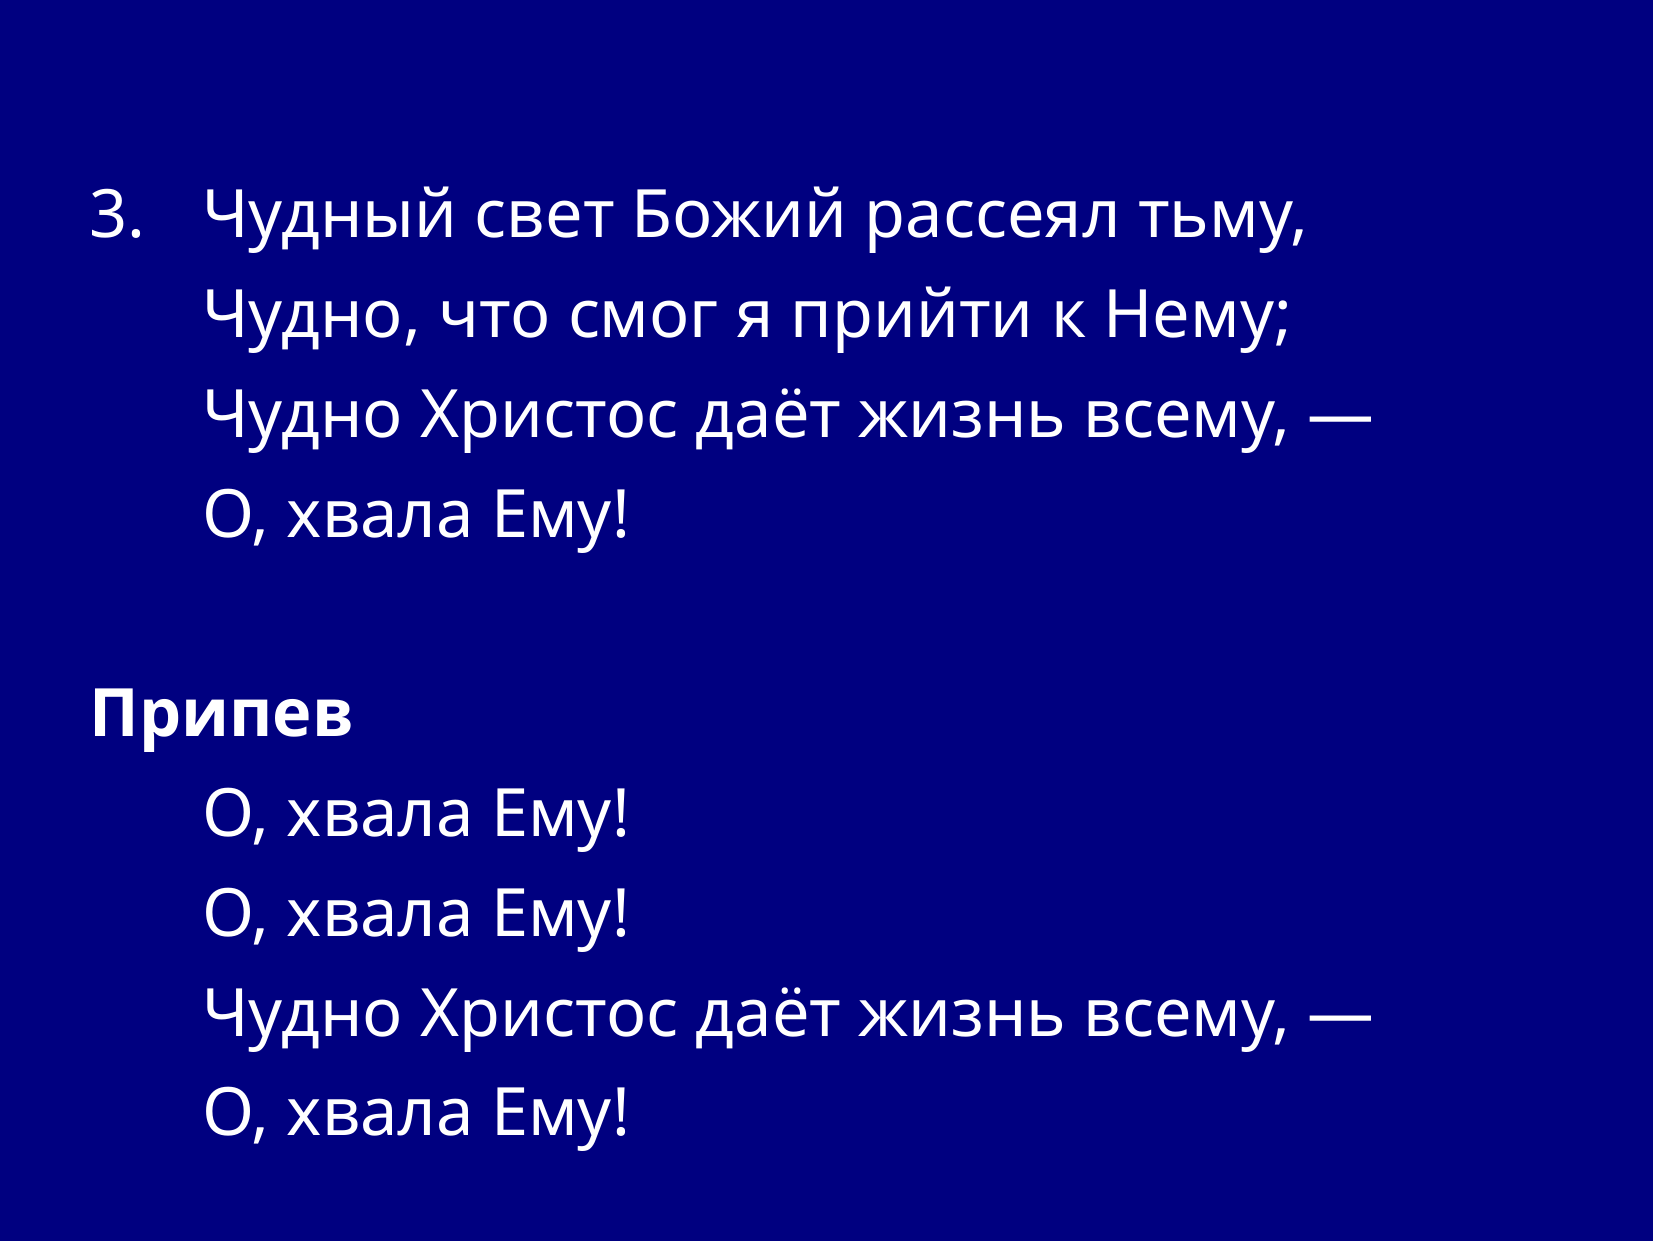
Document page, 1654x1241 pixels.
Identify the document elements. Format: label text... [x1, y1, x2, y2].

text_box 3. Чудный свет Божий рассеял тьму, Чудно, что смог я прийти к Нему; Чудно Христос даёт жизнь всему, — О, хвала Ему! Припев О, хвала Ему! О, хвала Ему! Чудно Христос даёт жизнь всему, — О, хвала Ему! [75, 150, 1576, 1163]
